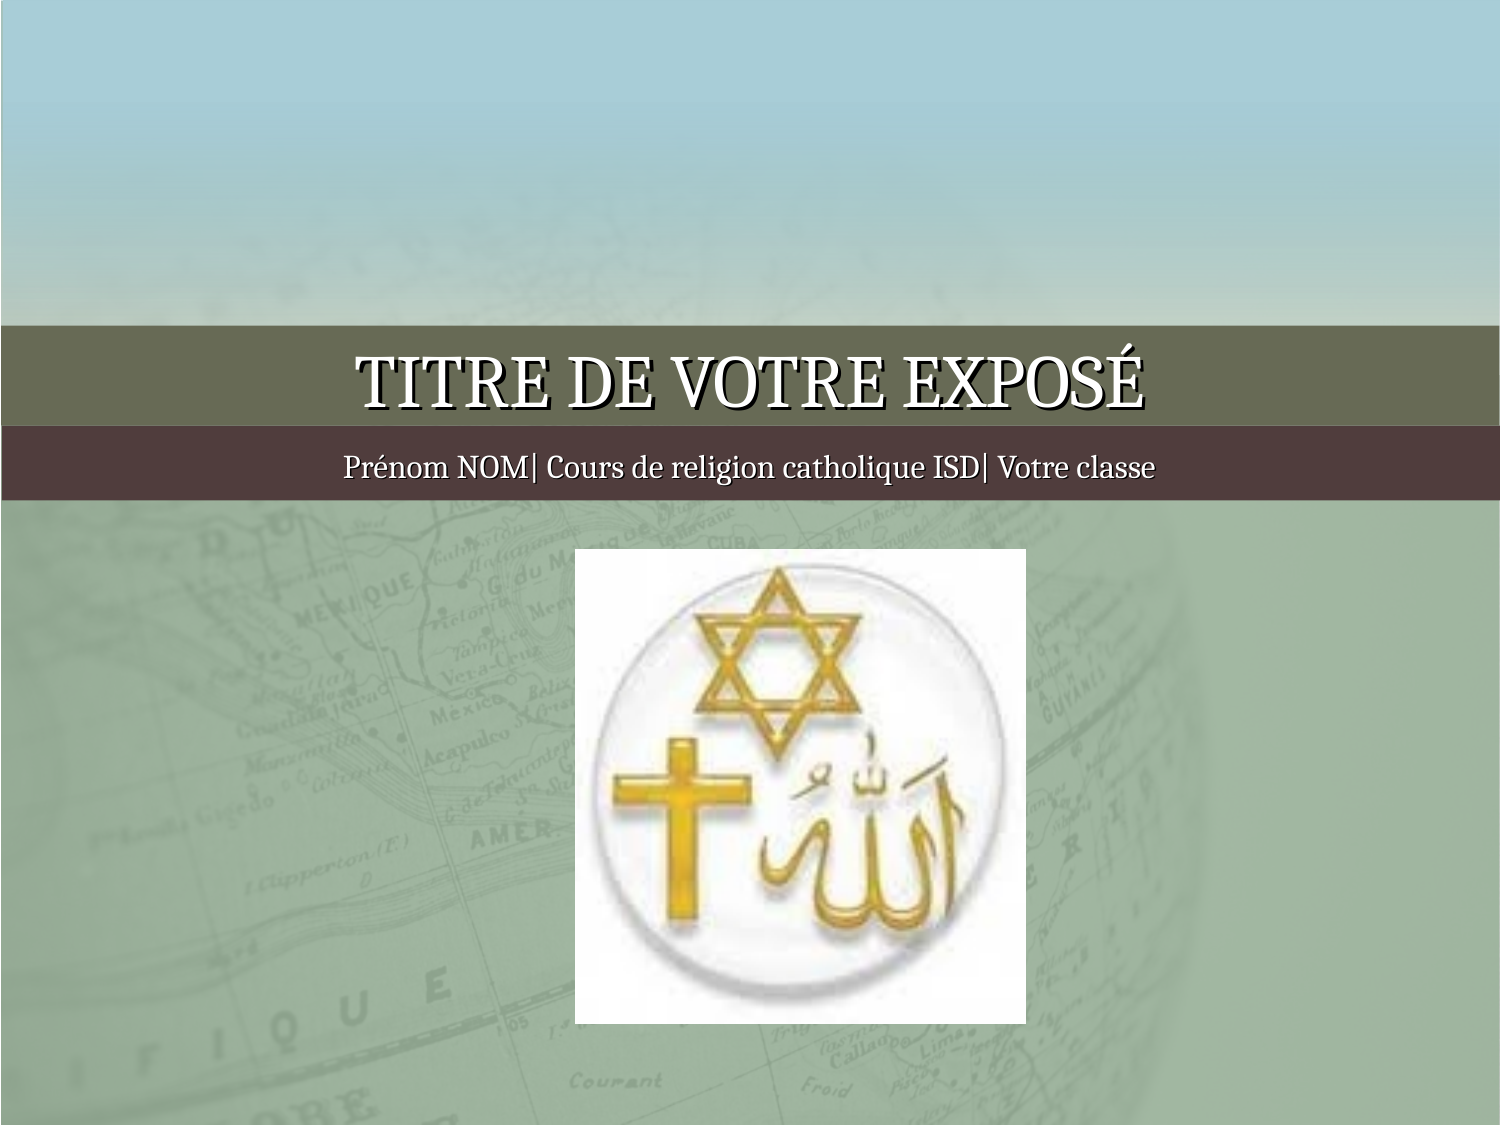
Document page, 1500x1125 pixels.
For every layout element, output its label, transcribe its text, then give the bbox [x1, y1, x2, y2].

title TITRE DE VOTRE EXPOSÉ [112, 320, 1388, 430]
picture [0, 0, 1500, 377]
subtitle Prénom NOM| Cours de religion catholique ISD| Votre classe [112, 437, 1388, 500]
picture [575, 549, 1026, 1024]
